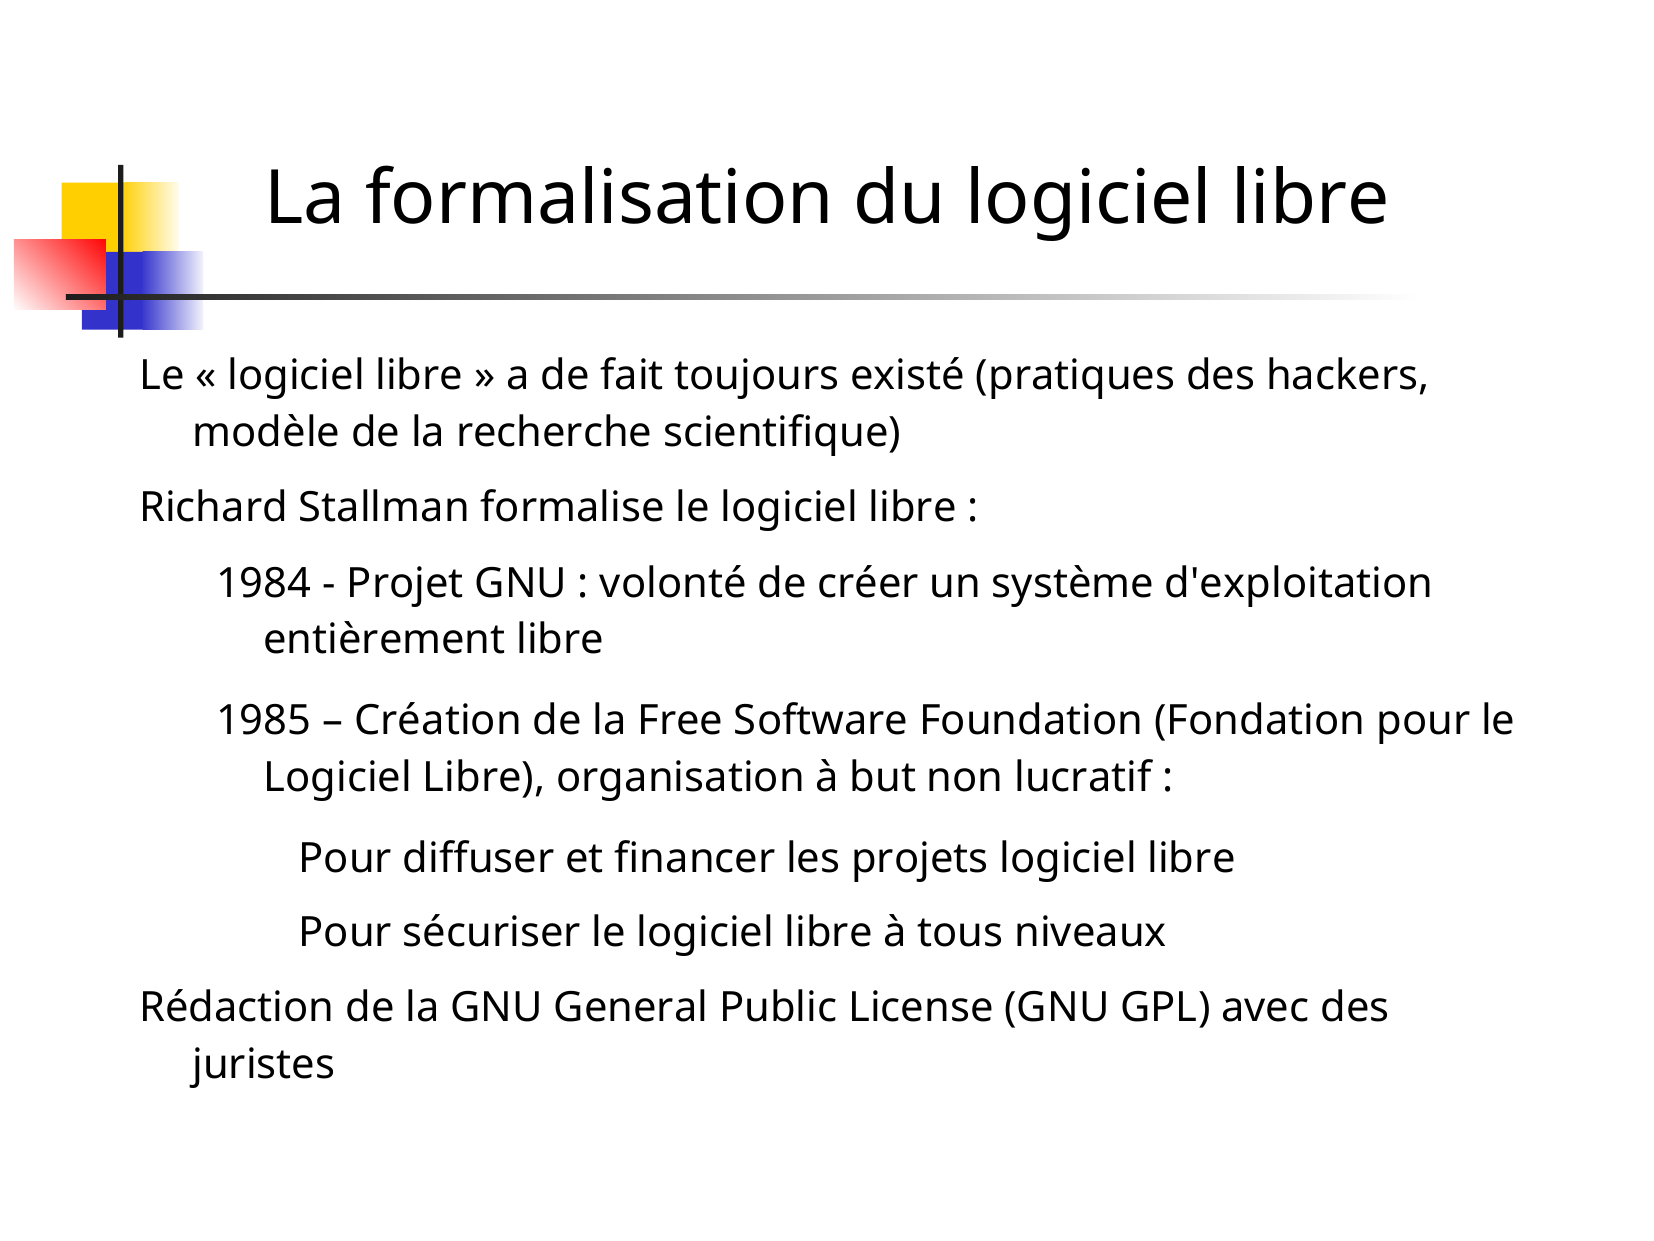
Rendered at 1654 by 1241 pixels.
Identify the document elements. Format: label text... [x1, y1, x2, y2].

list Le « logiciel libre » a de fait toujours existé (pratiques des hackers, modèle de la recherche scientifique) Richard Stallman formalise le logiciel libre : 1984 - Projet GNU : volonté de créer un système d'exploitation entièrement libre 1985 – Création de la Free Software Foundation (Fondation pour le Logiciel Libre), organisation à but non lucratif : Pour diffuser et financer les projets logiciel libre Pour sécuriser le logiciel libre à tous niveaux Rédaction de la GNU General Public License (GNU GPL) avec des juristes [121, 344, 1534, 1151]
title La formalisation du logiciel libre [121, 83, 1534, 307]
